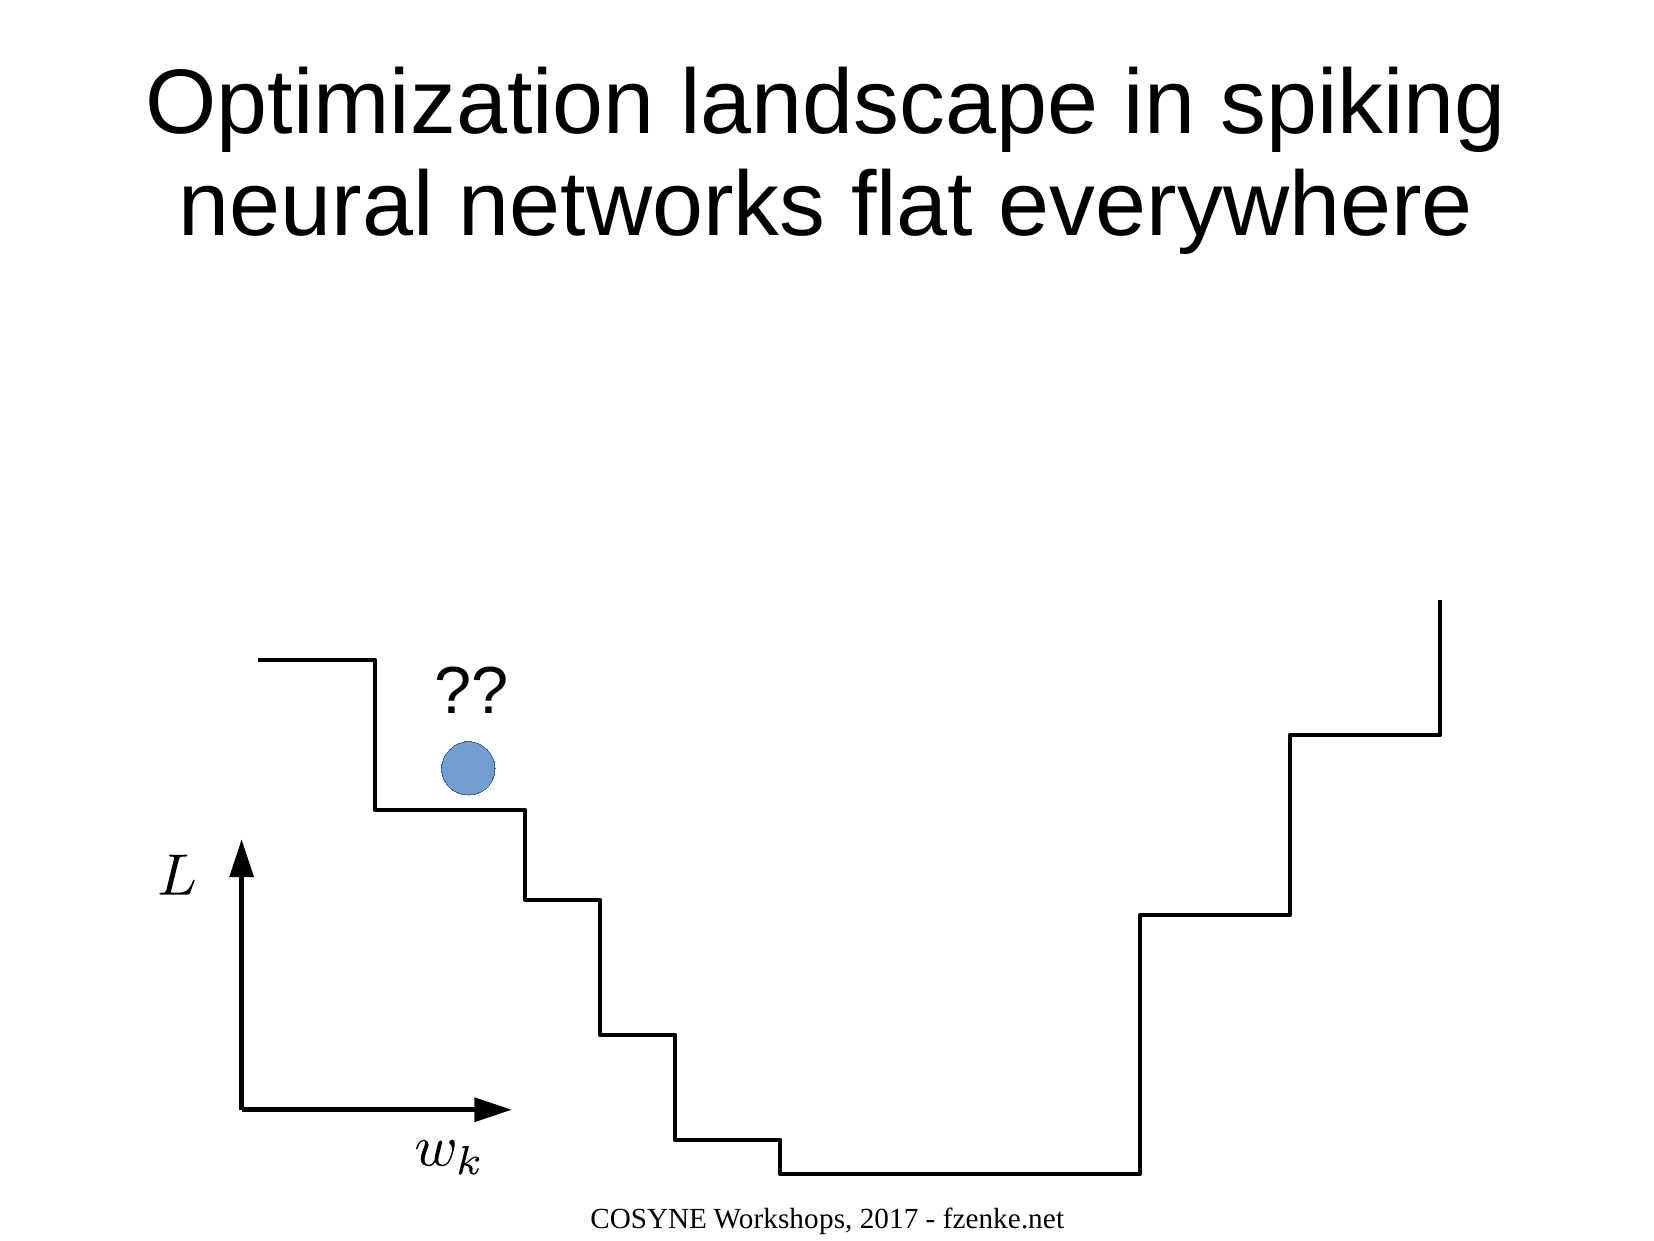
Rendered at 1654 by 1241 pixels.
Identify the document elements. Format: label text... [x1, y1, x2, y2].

text_box [414, 1139, 482, 1175]
text_box ?? [420, 645, 525, 736]
title Optimization landscape in spiking neural networks flat everywhere [82, 49, 1571, 257]
text_box [157, 854, 197, 895]
text_box [441, 741, 496, 796]
